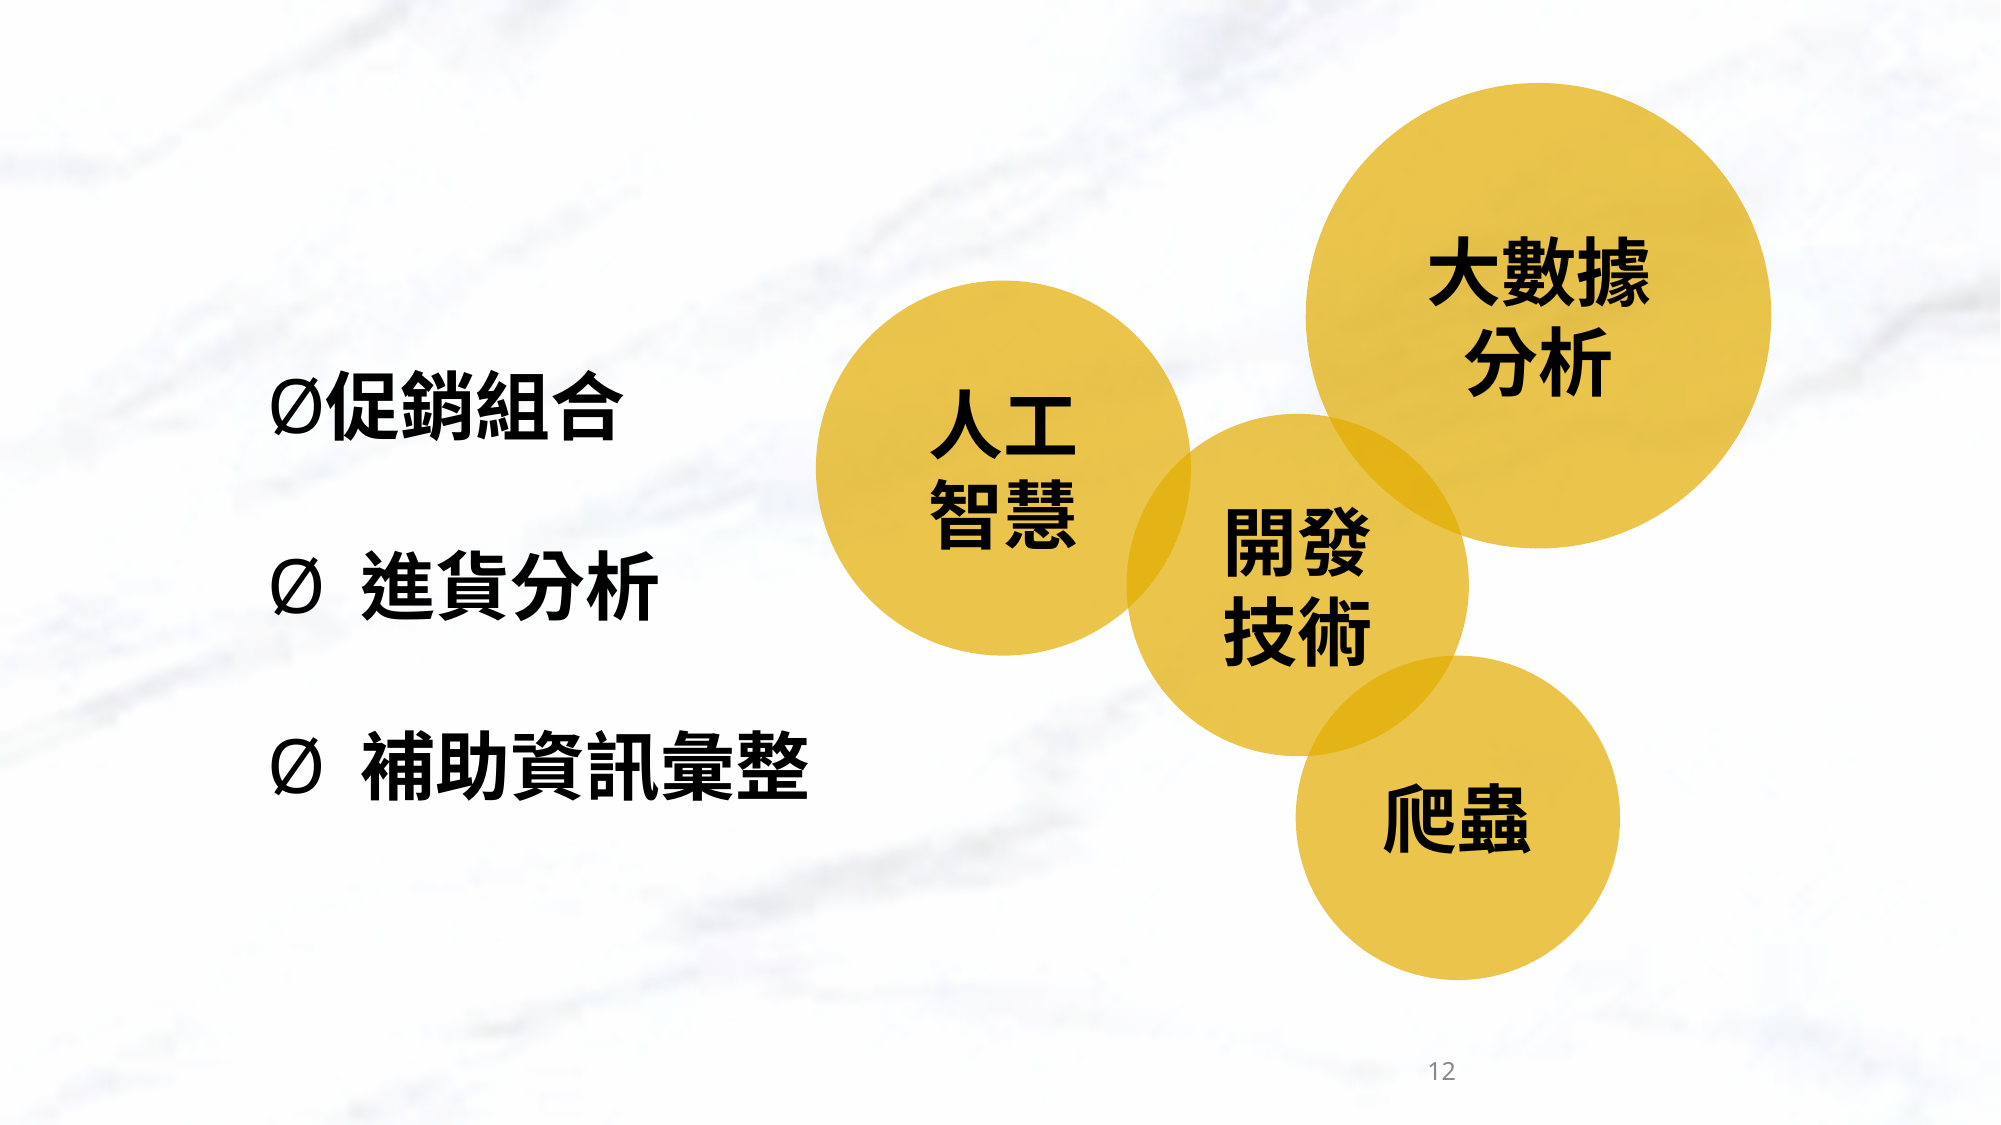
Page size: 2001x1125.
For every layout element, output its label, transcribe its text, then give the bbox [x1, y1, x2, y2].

text_box 大數據分析 [1305, 82, 1772, 549]
text_box 促銷組合 進貨分析 補助資訊彙整 [251, 262, 816, 795]
text_box 爬蟲 [1295, 655, 1621, 981]
text_box 開發技術 [1126, 413, 1469, 757]
text_box 人工 智慧 [816, 280, 1191, 656]
text_box 12 [1412, 1042, 1863, 1103]
